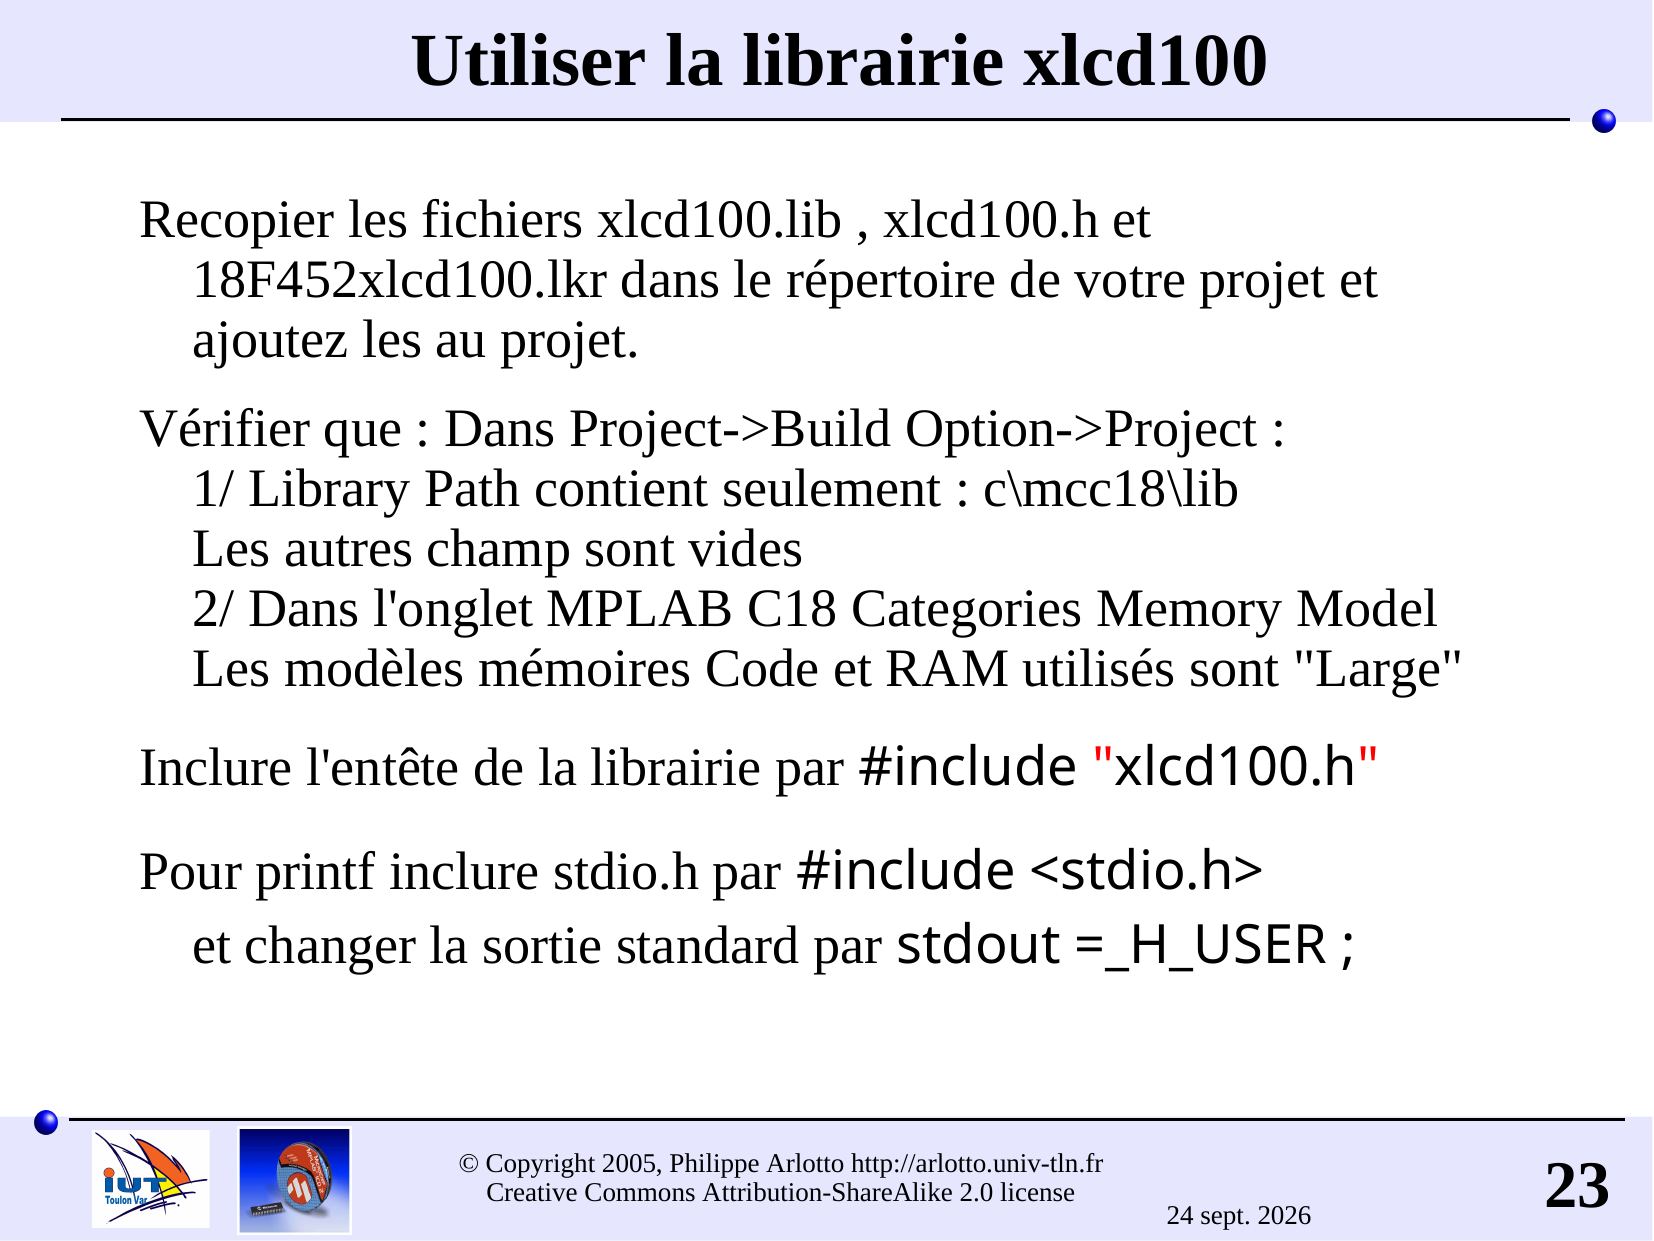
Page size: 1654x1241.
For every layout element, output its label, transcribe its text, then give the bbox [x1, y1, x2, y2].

picture [237, 1126, 352, 1235]
list Recopier les fichiers xlcd100.lib , xlcd100.h et 18F452xlcd100.lkr dans le répertoire de votre projet et ajoutez les au projet. Vérifier que : Dans Project->Build Option->Project : 1/ Library Path contient seulement : c\mcc18\lib Les autres champ sont vides 2/ Dans l'onglet MPLAB C18 Categories Memory Model Les modèles mémoires Code et RAM utilisés sont "Large" Inclure l'entête de la librairie par #include "xlcd100.h" Pour printf inclure stdio.h par #include <stdio.h> et changer la sortie standard par stdout =_H_USER ; [121, 188, 1534, 1039]
title Utiliser la librairie xlcd100 [95, 14, 1585, 107]
